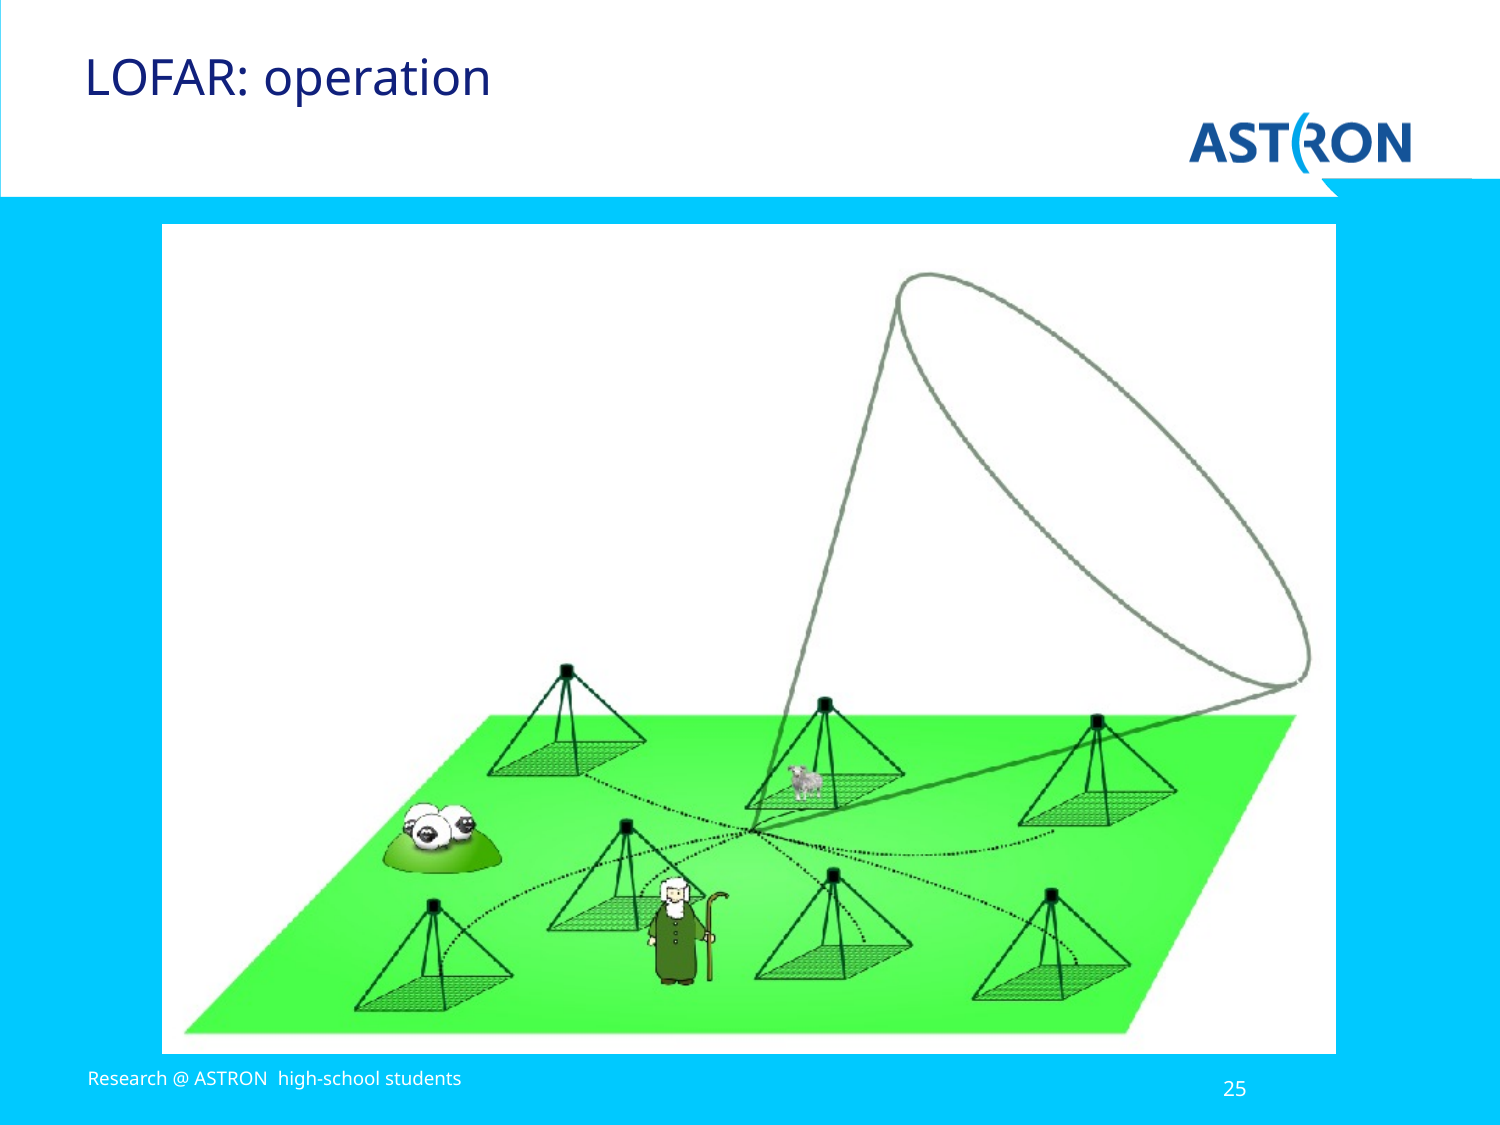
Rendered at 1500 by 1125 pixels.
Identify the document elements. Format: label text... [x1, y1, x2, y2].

picture [0, 0, 1500, 196]
text_box LOFAR: operation [69, 37, 1075, 188]
picture [163, 225, 1335, 1053]
text_box <number> [1208, 1062, 1409, 1125]
text_box Research @ ASTRON high-school students [87, 1062, 1055, 1125]
